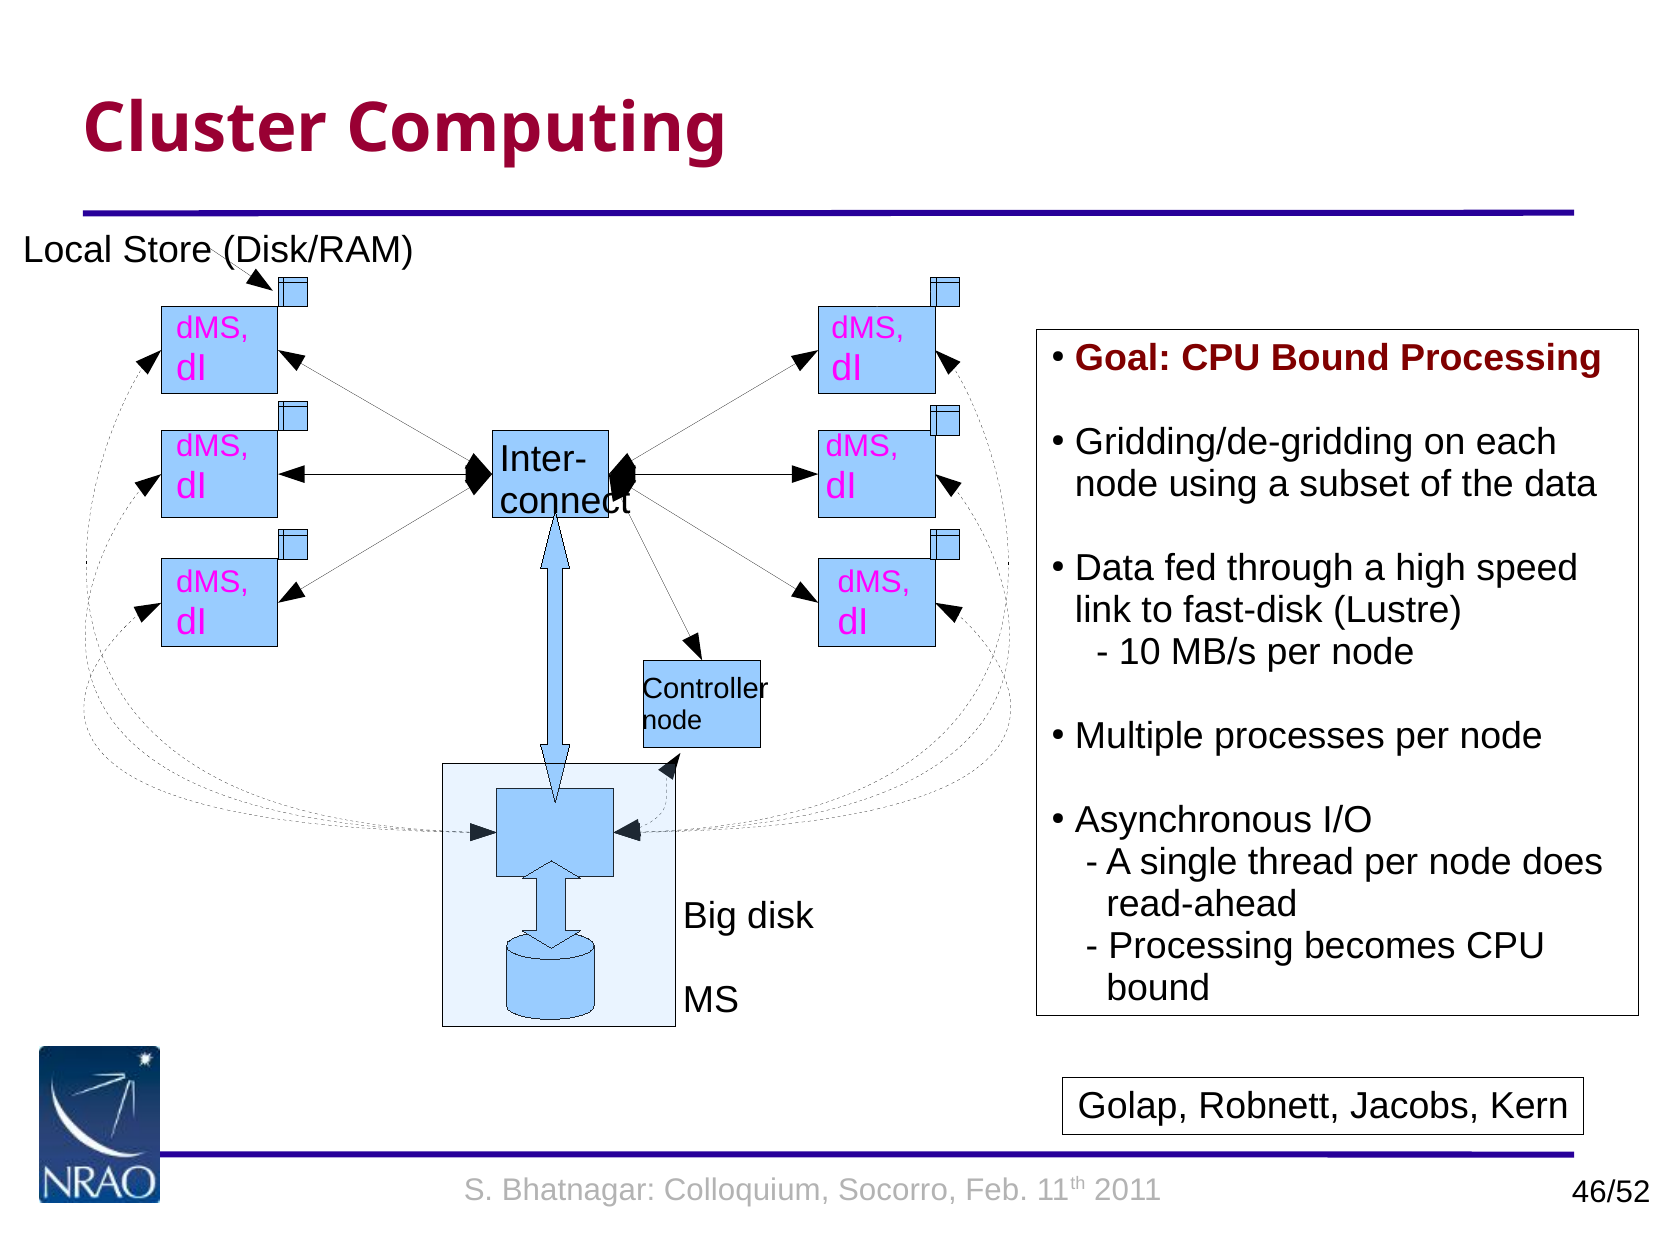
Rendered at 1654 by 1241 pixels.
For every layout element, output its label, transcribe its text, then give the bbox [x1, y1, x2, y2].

text_box [278, 277, 308, 306]
text_box [278, 529, 308, 559]
text_box dMS, dI [810, 414, 948, 470]
text_box [161, 352, 278, 394]
text_box [278, 401, 308, 430]
text_box [442, 530, 676, 1027]
text_box [643, 660, 761, 664]
text_box Big disk MS [668, 886, 829, 1028]
title Cluster Computing [82, 49, 1571, 202]
text_box Inter- connect [484, 430, 669, 530]
text_box Goal: CPU Bound Processing Gridding/de-gridding on each node using a subset of the data Data fed through a high speed link to fast-disk (Lustre) - 10 MB/s per node Multiple processes per node Asynchronous I/O - A single thread per node does read-ahead - Processing becomes CPU bound [1036, 329, 1639, 1016]
text_box [161, 606, 278, 647]
text_box [161, 470, 278, 518]
text_box [930, 529, 960, 550]
text_box Local Store (Disk/RAM) [8, 221, 429, 278]
text_box dMS, dI [816, 296, 954, 352]
text_box dMS, dI [822, 550, 960, 606]
text_box Golap, Robnett, Jacobs, Kern [1062, 1077, 1584, 1135]
picture [0, 0, 1654, 1241]
text_box [818, 470, 936, 518]
text_box [930, 277, 960, 307]
text_box Controller node [627, 664, 785, 758]
text_box [930, 405, 960, 435]
text_box dMS, dI [161, 414, 298, 470]
text_box dMS, dI [161, 550, 298, 606]
text_box [818, 558, 936, 647]
text_box [818, 352, 936, 394]
text_box dMS, dI [161, 296, 298, 352]
